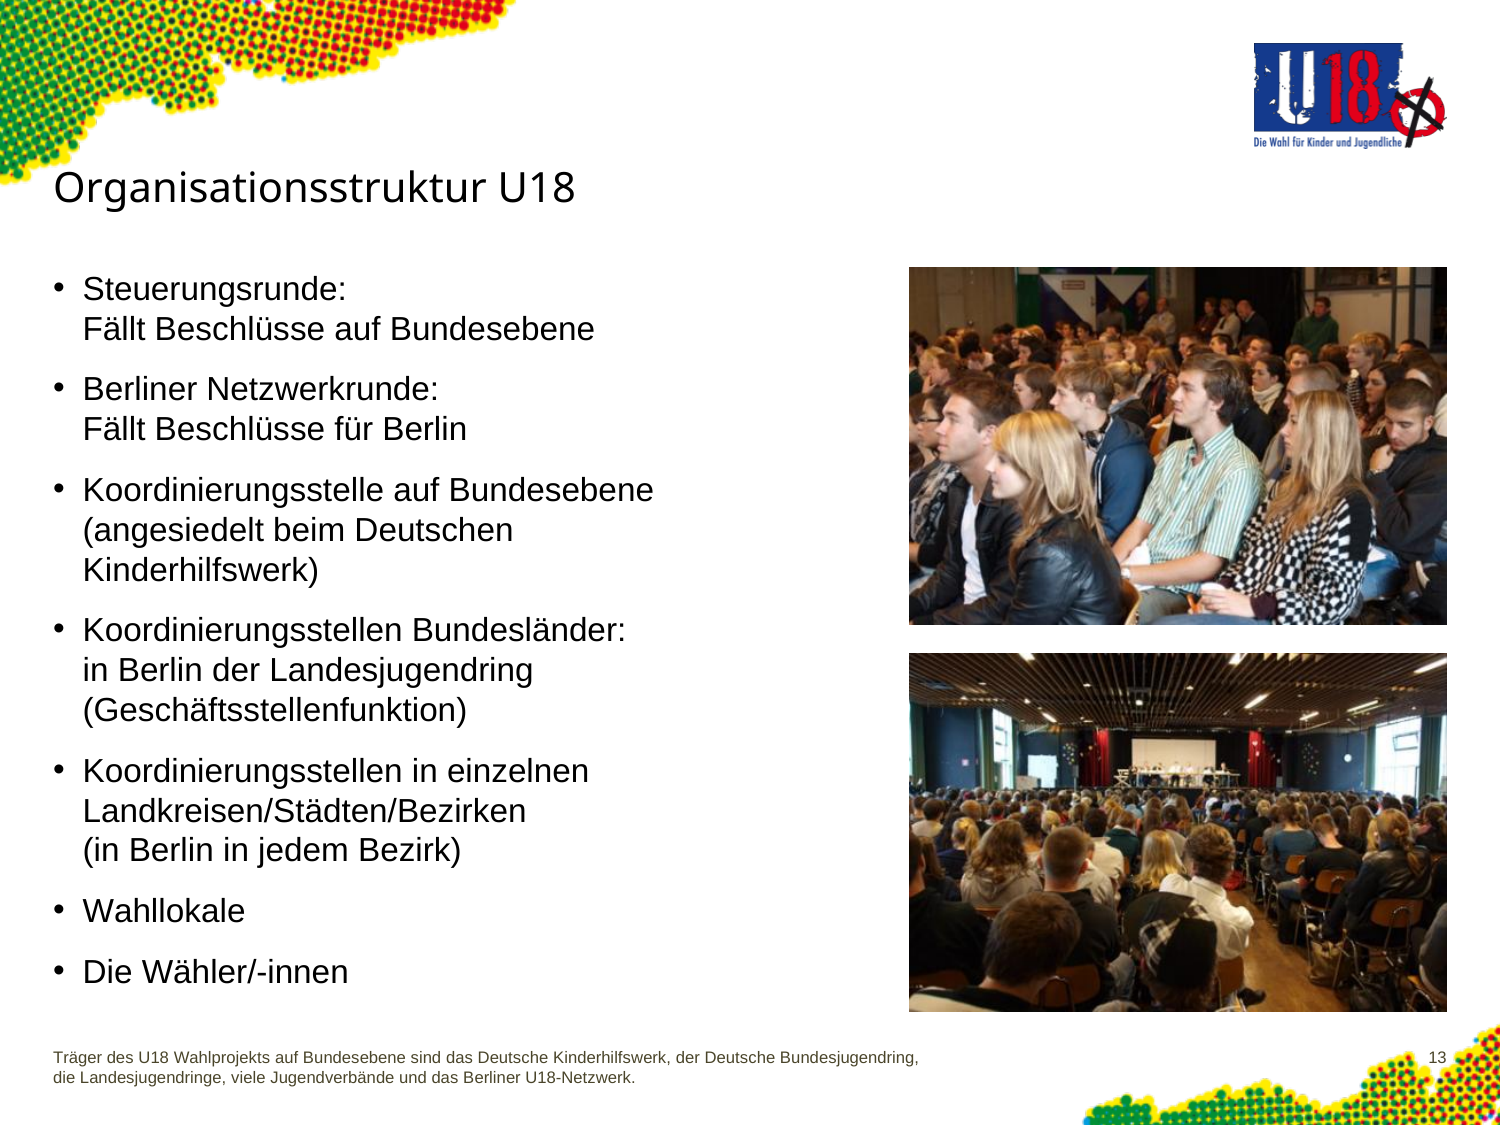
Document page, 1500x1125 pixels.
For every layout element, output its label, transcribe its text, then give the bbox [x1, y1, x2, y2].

picture [909, 653, 1500, 1125]
text_box Träger des U18 Wahlprojekts auf Bundesebene sind das Deutsche Kinderhilfswerk, der Deutsche Bundesjugendring, die Landesjugendringe, viele Jugendverbände und das Berliner U18-Netzwerk. [53, 1046, 1105, 1106]
text_box <Nummer> [1399, 1046, 1447, 1106]
title Organisationsstruktur U18 [53, 160, 1447, 244]
picture [1254, 43, 1447, 149]
list Steuerungsrunde: Fällt Beschlüsse auf Bundesebene Berliner Netzwerkrunde: Fällt Beschlüsse für Berlin Koordinierungsstelle auf Bundesebene (angesiedelt beim Deutschen Kinderhilfswerk) Koordinierungsstellen Bundesländer: in Berlin der Landesjugendring (Geschäftsstellenfunktion) Koordinierungsstellen in einzelnen Landkreisen/Städten/Bezirken (in Berlin in jedem Bezirk) Wahllokale Die Wähler/-innen [53, 267, 751, 1046]
picture [0, 0, 538, 204]
picture [909, 267, 1447, 625]
